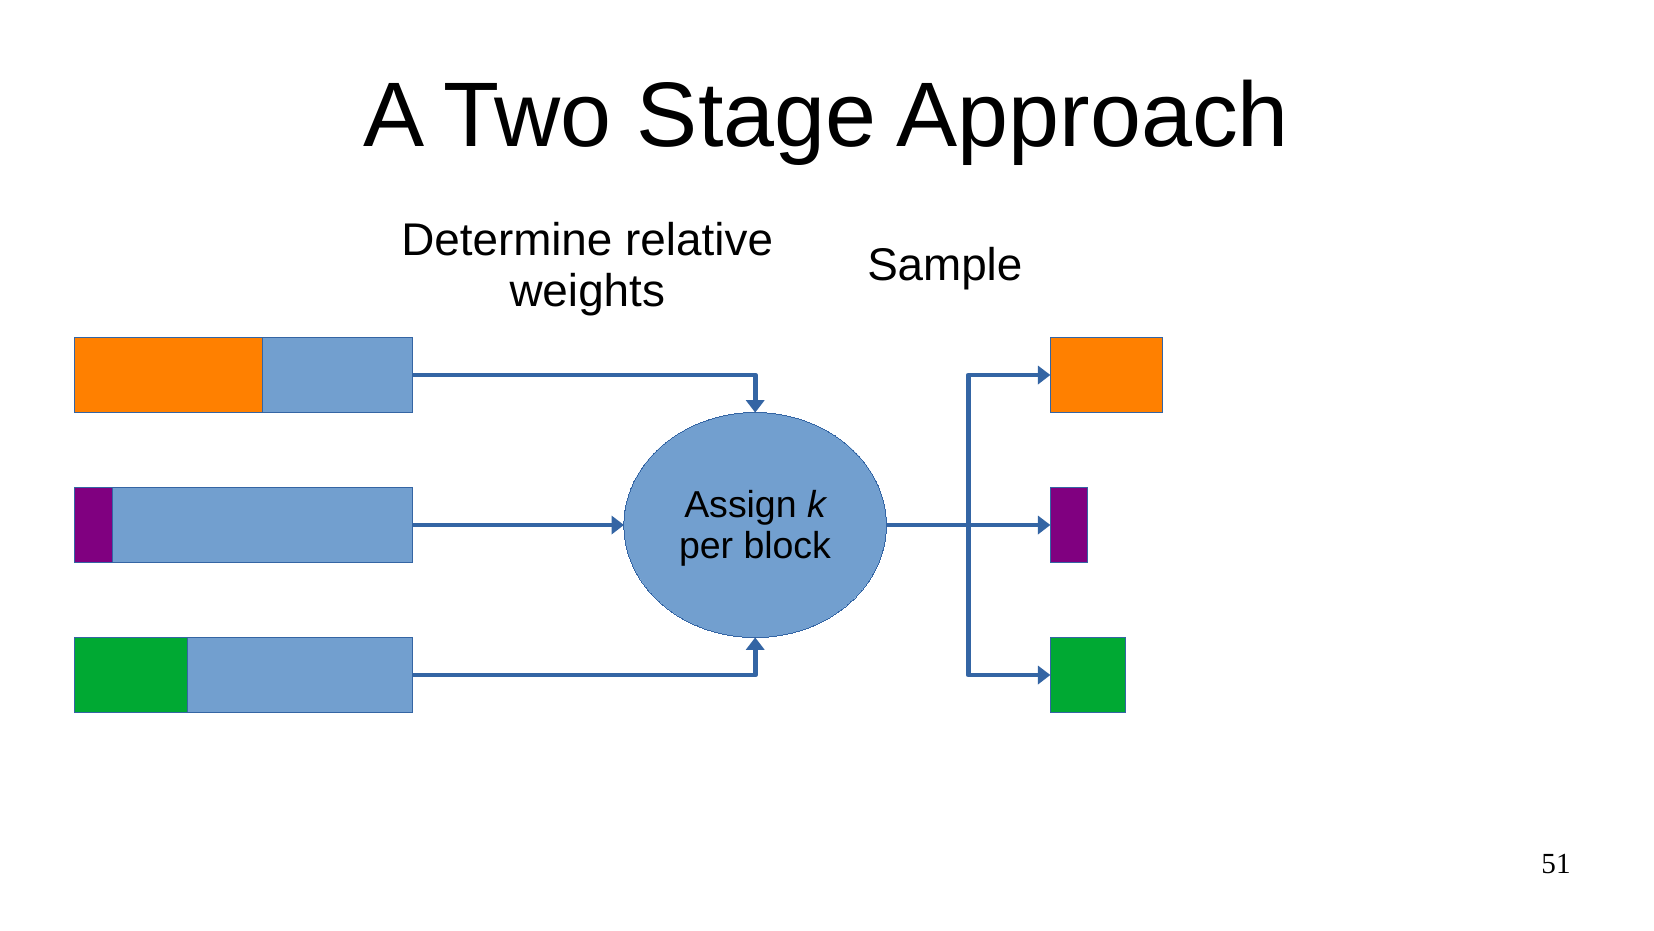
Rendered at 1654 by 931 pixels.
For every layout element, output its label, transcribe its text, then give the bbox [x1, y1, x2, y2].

text_box [1050, 337, 1163, 413]
text_box Assign k per block [623, 412, 887, 638]
title A Two Stage Approach [82, 37, 1571, 193]
text_box Sample [852, 231, 1051, 298]
text_box [74, 487, 413, 563]
text_box [1050, 637, 1126, 713]
text_box Determine relative weights [386, 206, 788, 324]
text_box [74, 337, 413, 413]
text_box [74, 637, 413, 713]
text_box [1050, 487, 1088, 563]
